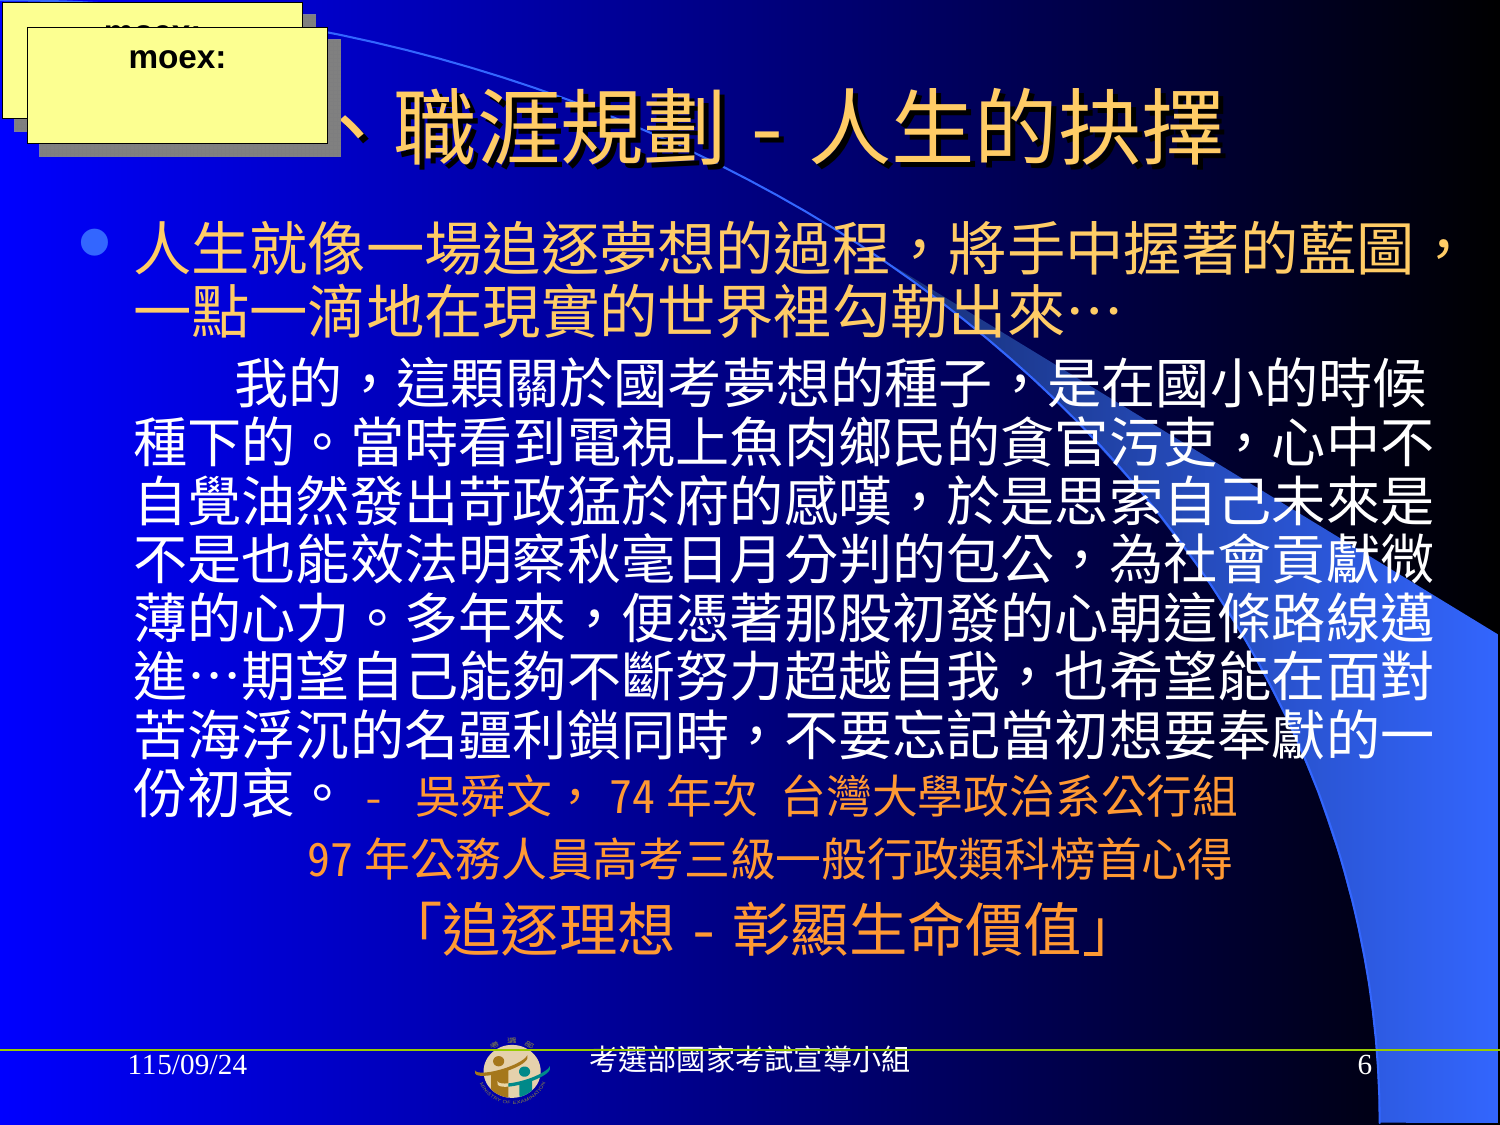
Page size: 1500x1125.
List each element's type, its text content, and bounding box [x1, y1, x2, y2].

text_box moex: [27, 27, 328, 144]
title 一、職涯規劃-人生的抉擇 [112, 62, 1340, 188]
list 人生就像一場追逐夢想的過程，將手中握著的藍圖，一點一滴地在現實的世界裡勾勒出來… 我的，這顆關於國考夢想的種子，是在國小的時候種下的。當時看到電視上魚肉鄉民的貪官污吏，心中不自覺油然發出苛政猛於府的感嘆，於是思索自己未來是不是也能效法明察秋毫日月分判的包公，為社會貢獻微薄的心力。多年來，便憑著那股初發的心朝這條路線邁進…期望自己能夠不斷努力超越自我，也希望能在面對苦海浮沉的名疆利鎖同時，不要忘記當初想要奉獻的一份初衷。- 吳舜文，74年次 台灣大學政治系公行組 97年公務人員高考三級一般行政類科榜首心得 「追逐理想-彰顯生命價值」 [62, 212, 1463, 1025]
text_box moex: [2, 2, 303, 119]
